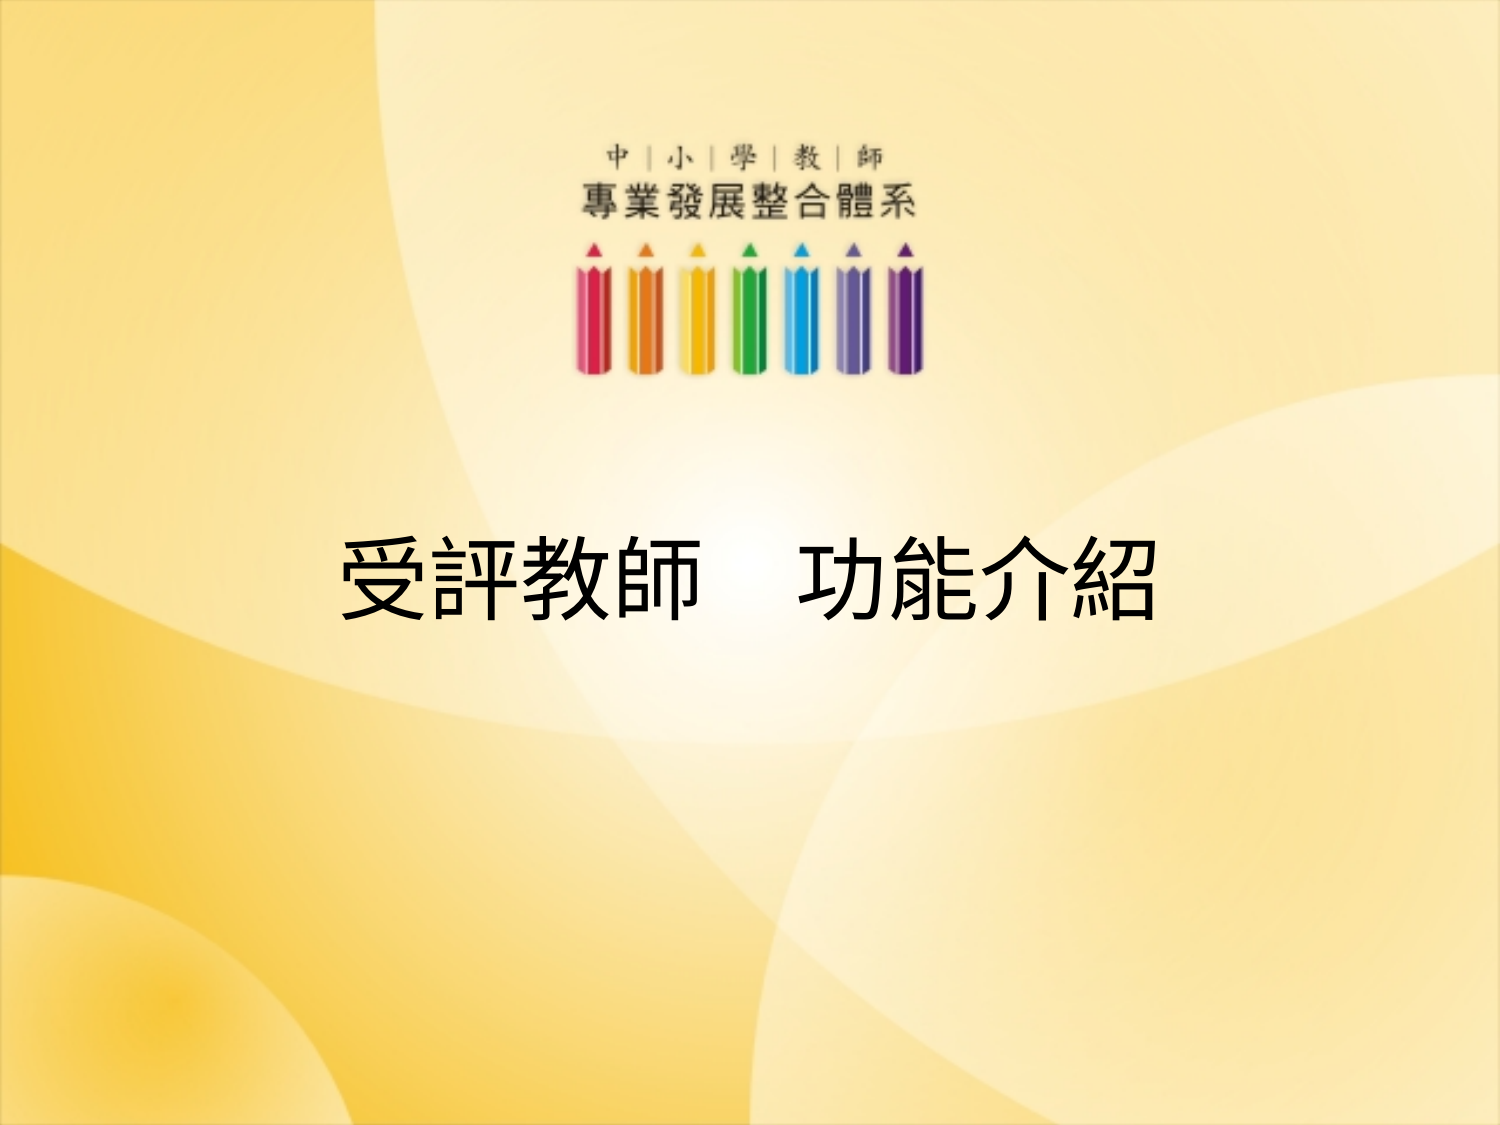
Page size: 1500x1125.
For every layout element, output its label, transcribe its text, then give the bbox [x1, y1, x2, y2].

title 受評教師 功能介紹 [112, 456, 1388, 698]
picture [0, 0, 1500, 1125]
